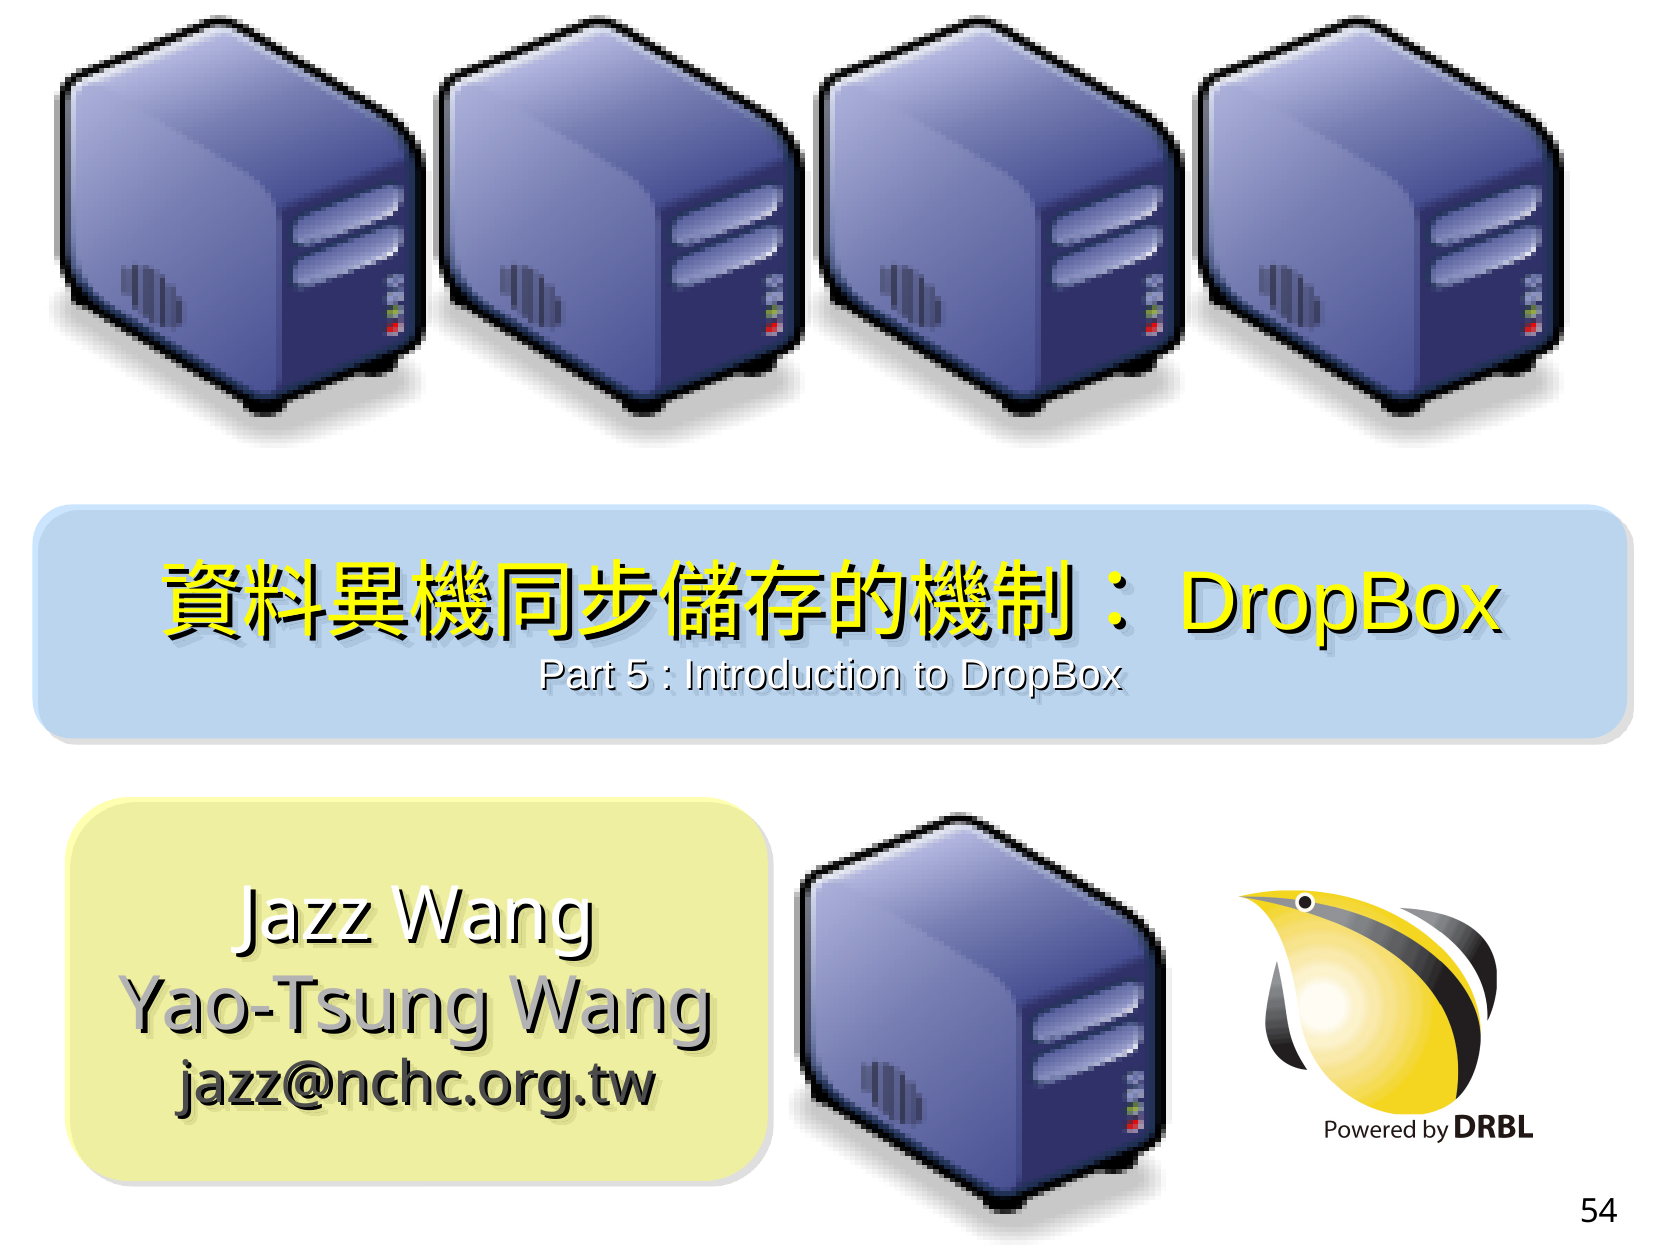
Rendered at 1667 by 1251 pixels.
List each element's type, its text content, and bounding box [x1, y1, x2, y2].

picture [27, 2, 1609, 502]
text_box 資料異機同步儲存的機制：DropBox Part 5 : Introduction to DropBox [32, 504, 1628, 739]
text_box Jazz Wang Yao-Tsung Wang jazz@nchc.org.tw [64, 797, 767, 1182]
picture [1224, 874, 1548, 1152]
picture [767, 800, 1211, 1249]
